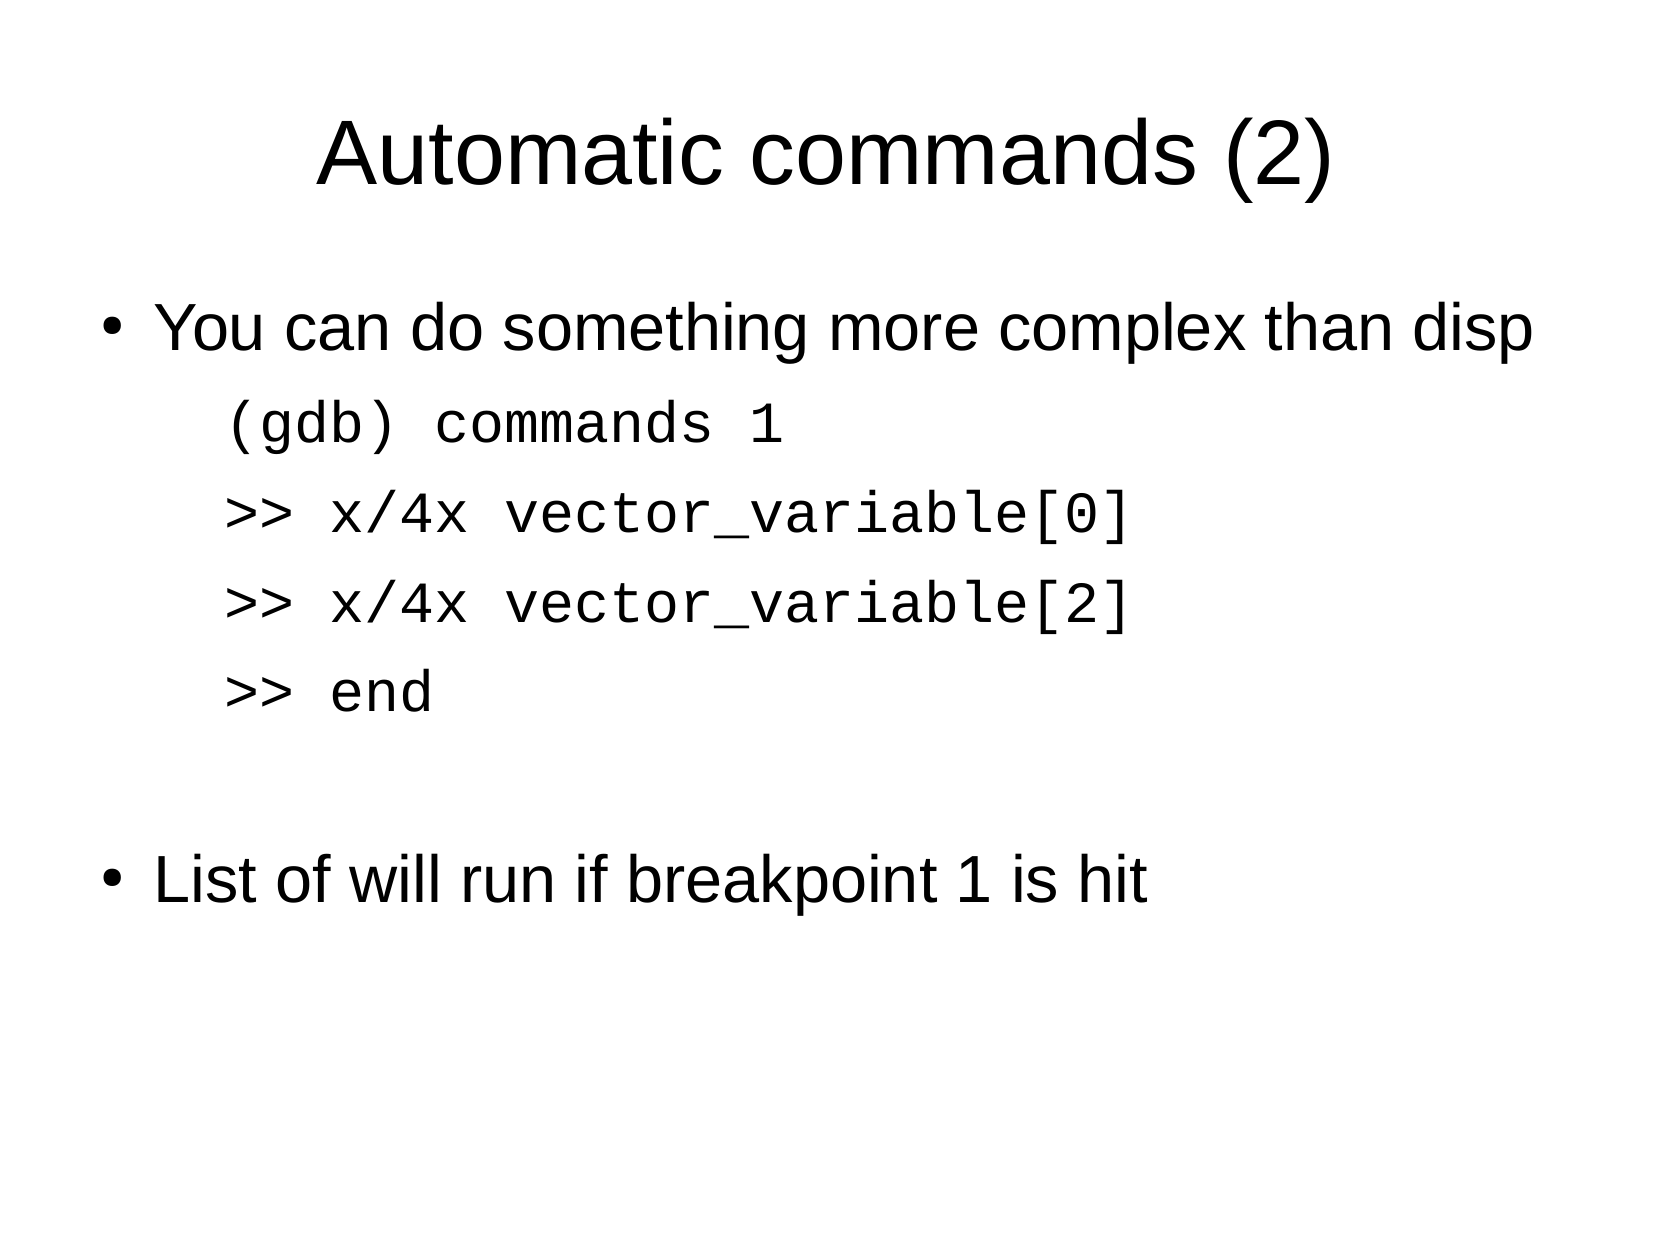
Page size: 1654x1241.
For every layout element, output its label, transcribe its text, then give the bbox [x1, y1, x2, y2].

title Automatic commands (2) [82, 49, 1571, 257]
list You can do something more complex than disp (gdb) commands 1 >> x/4x vector_variable[0] >> x/4x vector_variable[2] >> end List of will run if breakpoint 1 is hit [82, 290, 1571, 1109]
